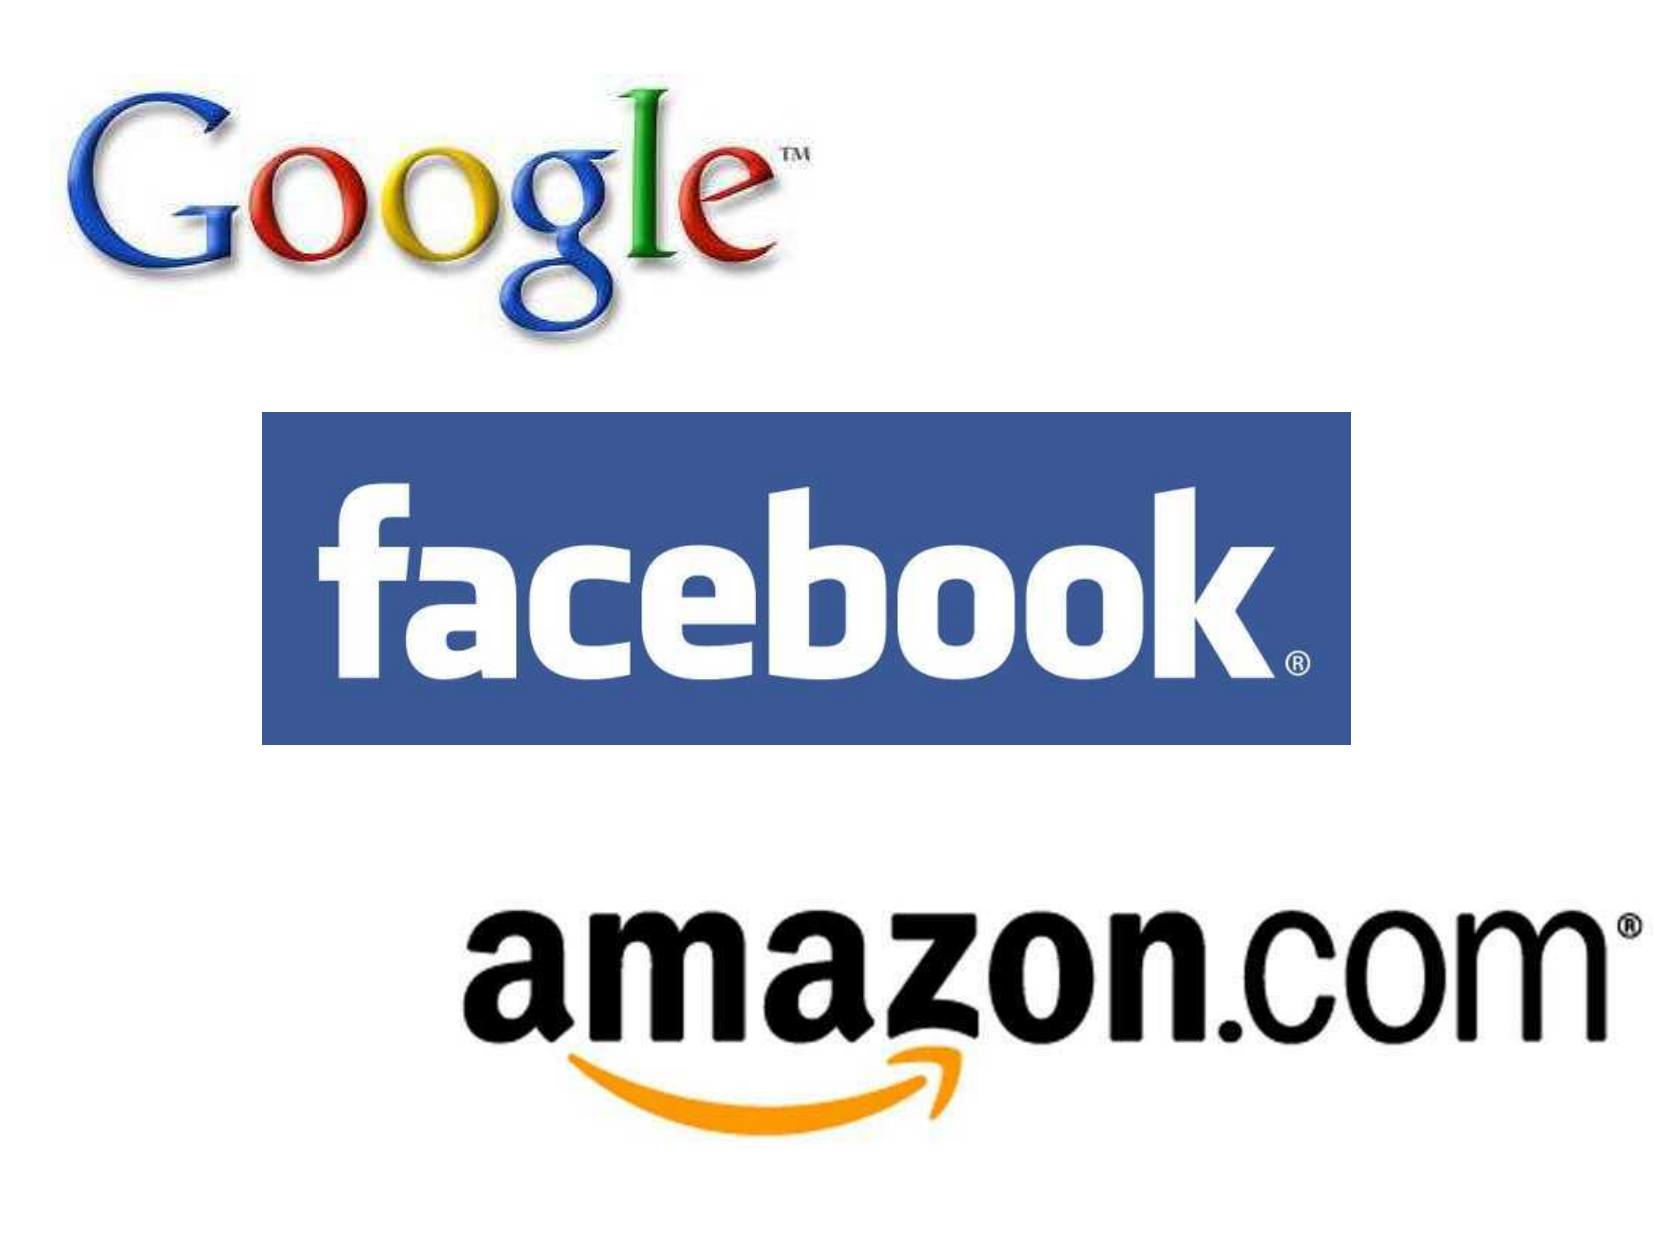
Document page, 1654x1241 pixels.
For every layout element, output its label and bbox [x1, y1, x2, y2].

picture [262, 412, 1351, 745]
picture [447, 899, 1653, 1152]
picture [50, 74, 826, 354]
